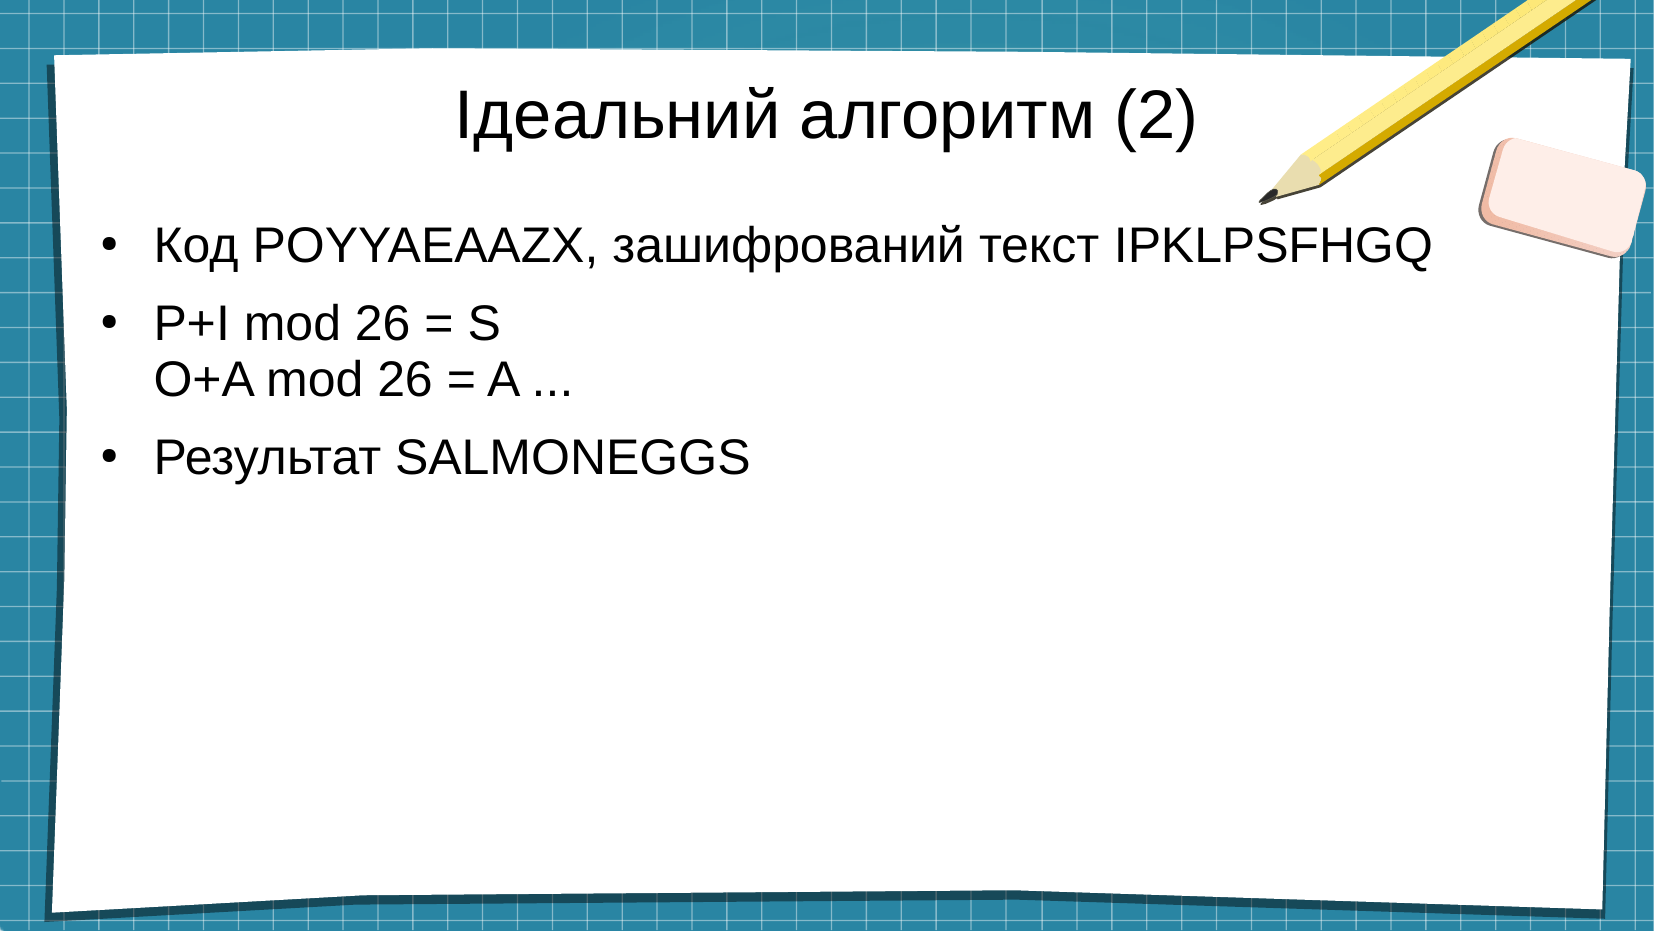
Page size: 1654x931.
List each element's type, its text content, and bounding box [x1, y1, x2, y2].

title Ідеальний алгоритм (2) [82, 37, 1571, 193]
list Код POYYAEAAZX, зашифрований текст IPKLPSFHGQ P+I mod 26 = S O+A mod 26 = A ... Результат SALMONEGGS [82, 217, 1571, 758]
